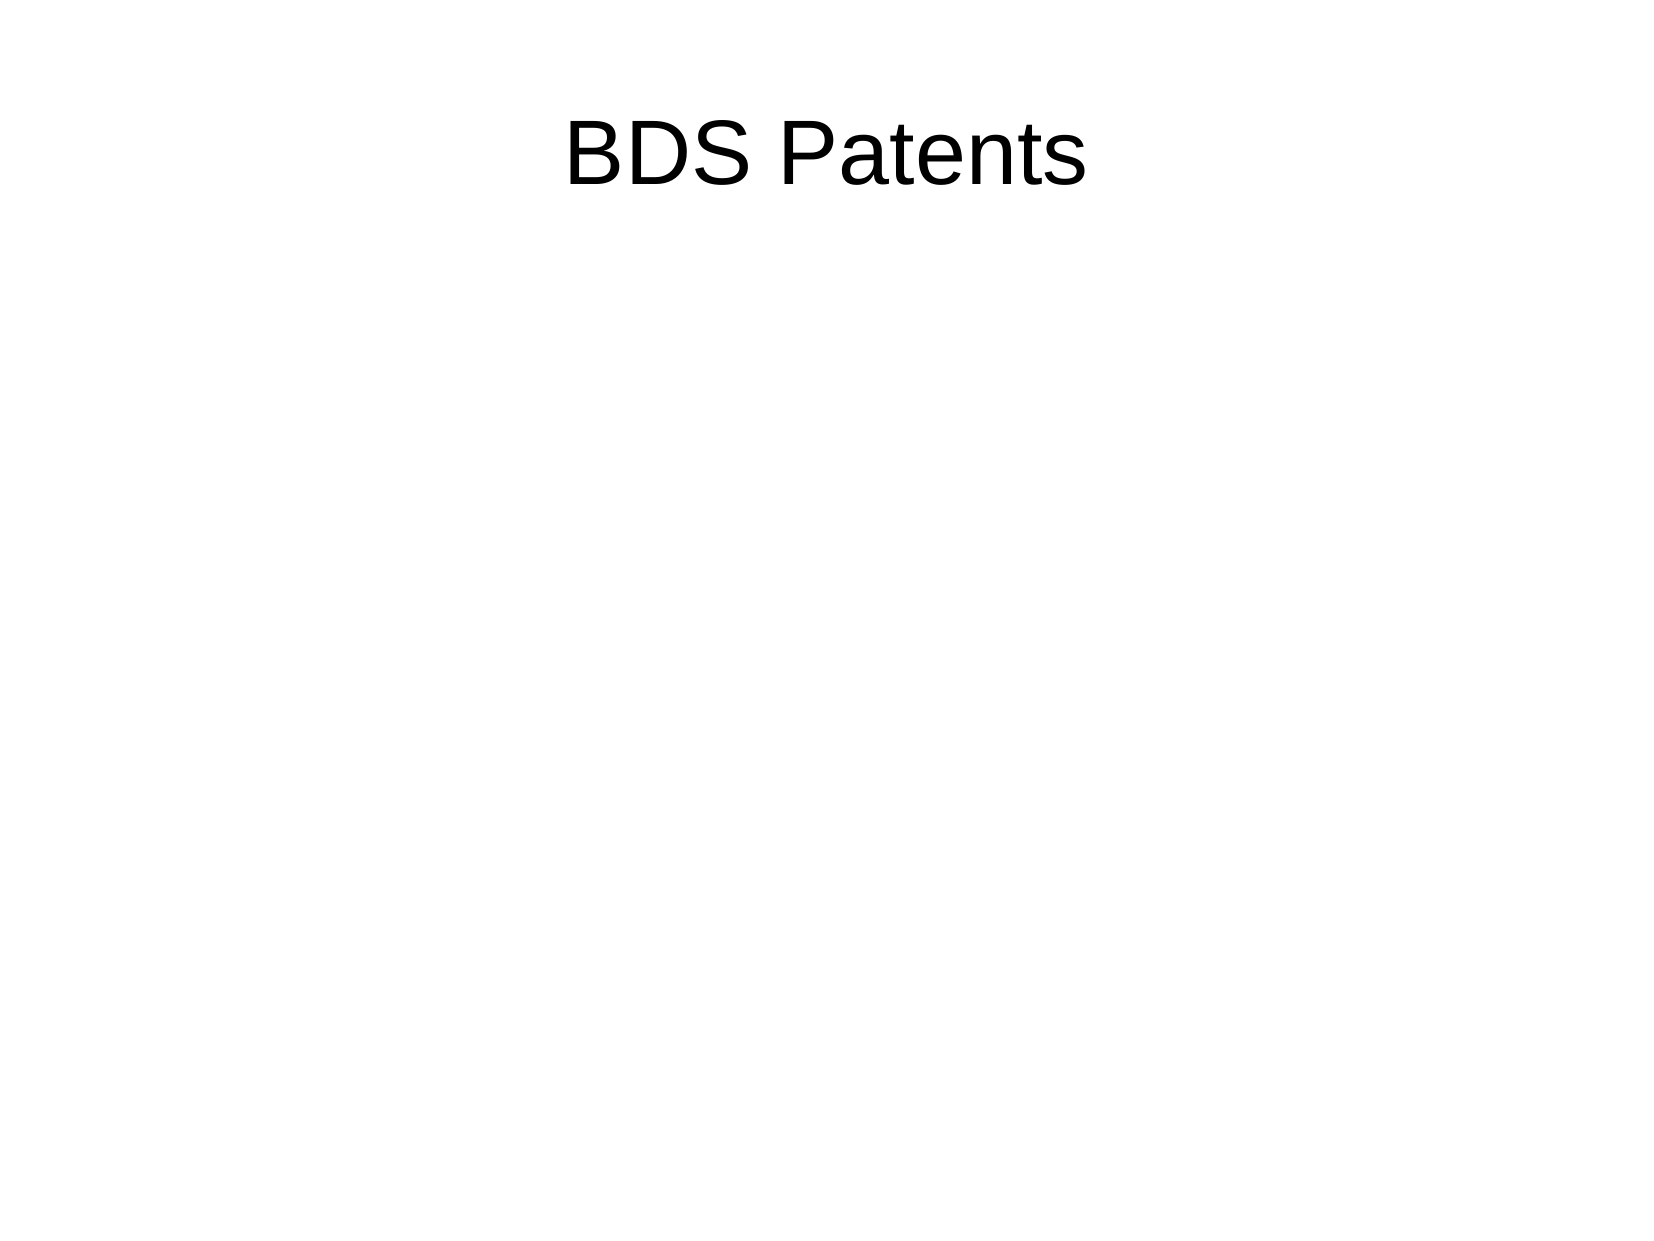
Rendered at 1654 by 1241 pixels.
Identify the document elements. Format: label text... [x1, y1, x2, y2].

title BDS Patents [82, 49, 1571, 257]
